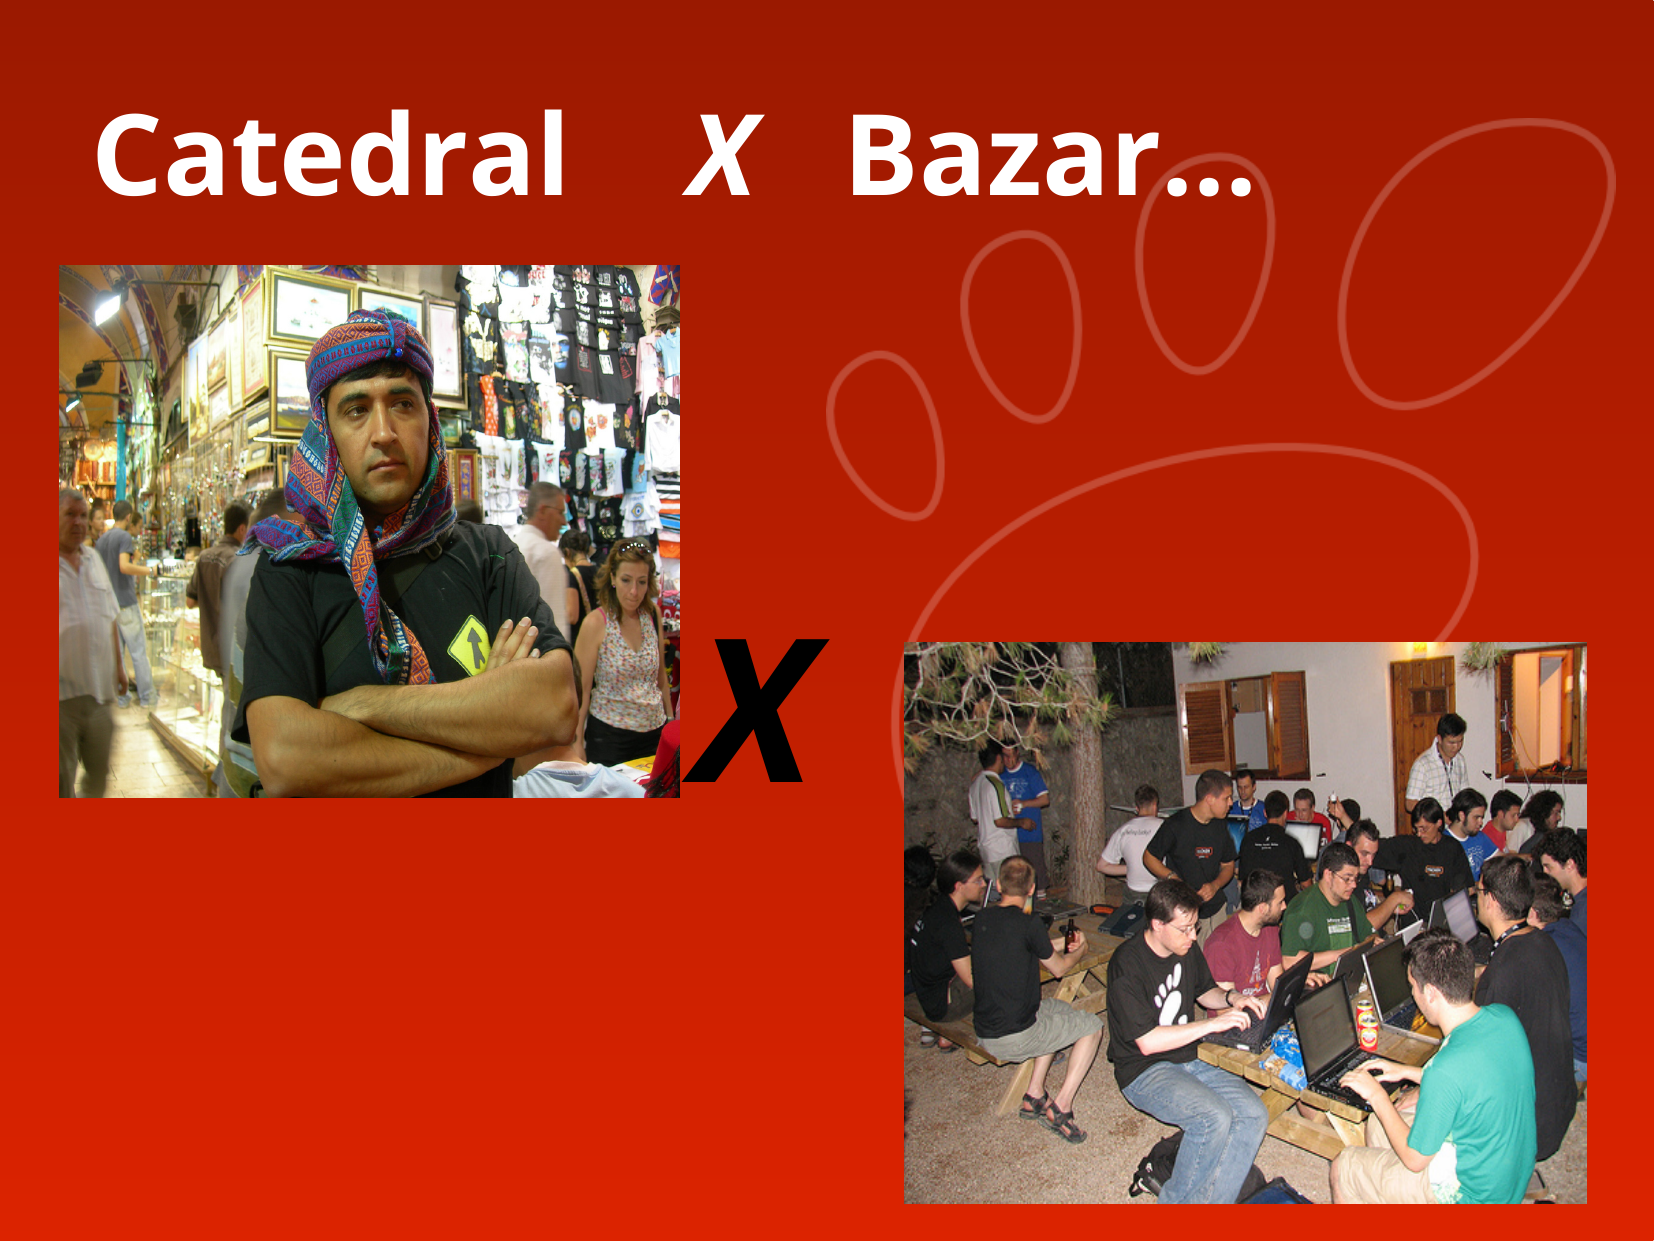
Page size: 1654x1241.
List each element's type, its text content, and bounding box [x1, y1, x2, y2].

text_box X [679, 561, 975, 809]
picture [59, 265, 680, 798]
picture [826, 118, 1616, 1204]
title Catedral X Bazar... [76, 5, 1565, 237]
